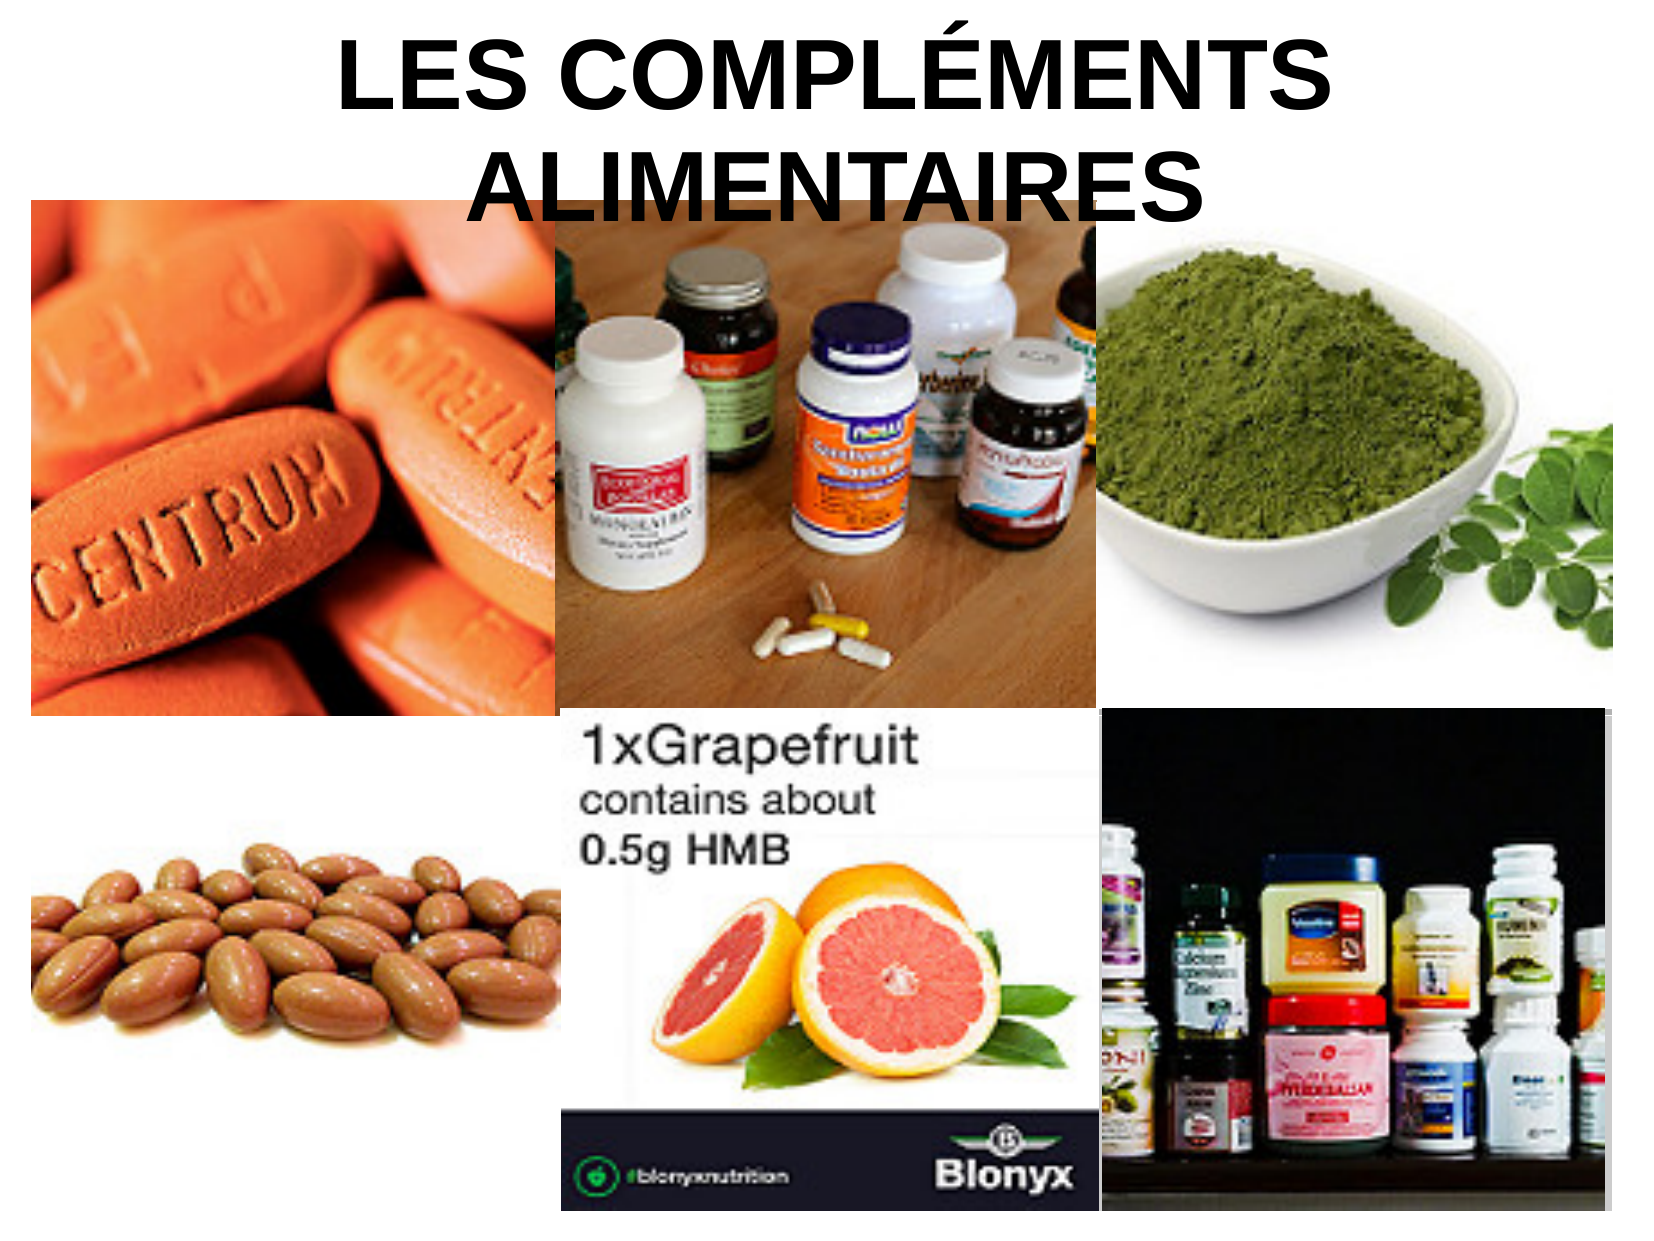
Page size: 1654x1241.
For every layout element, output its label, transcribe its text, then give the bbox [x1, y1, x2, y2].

table_header [1605, 709, 1612, 715]
picture [31, 200, 1613, 1211]
text_box LES COMPLÉMENTS ALIMENTAIRES [59, 11, 1613, 250]
table_cell [1605, 716, 1612, 1211]
